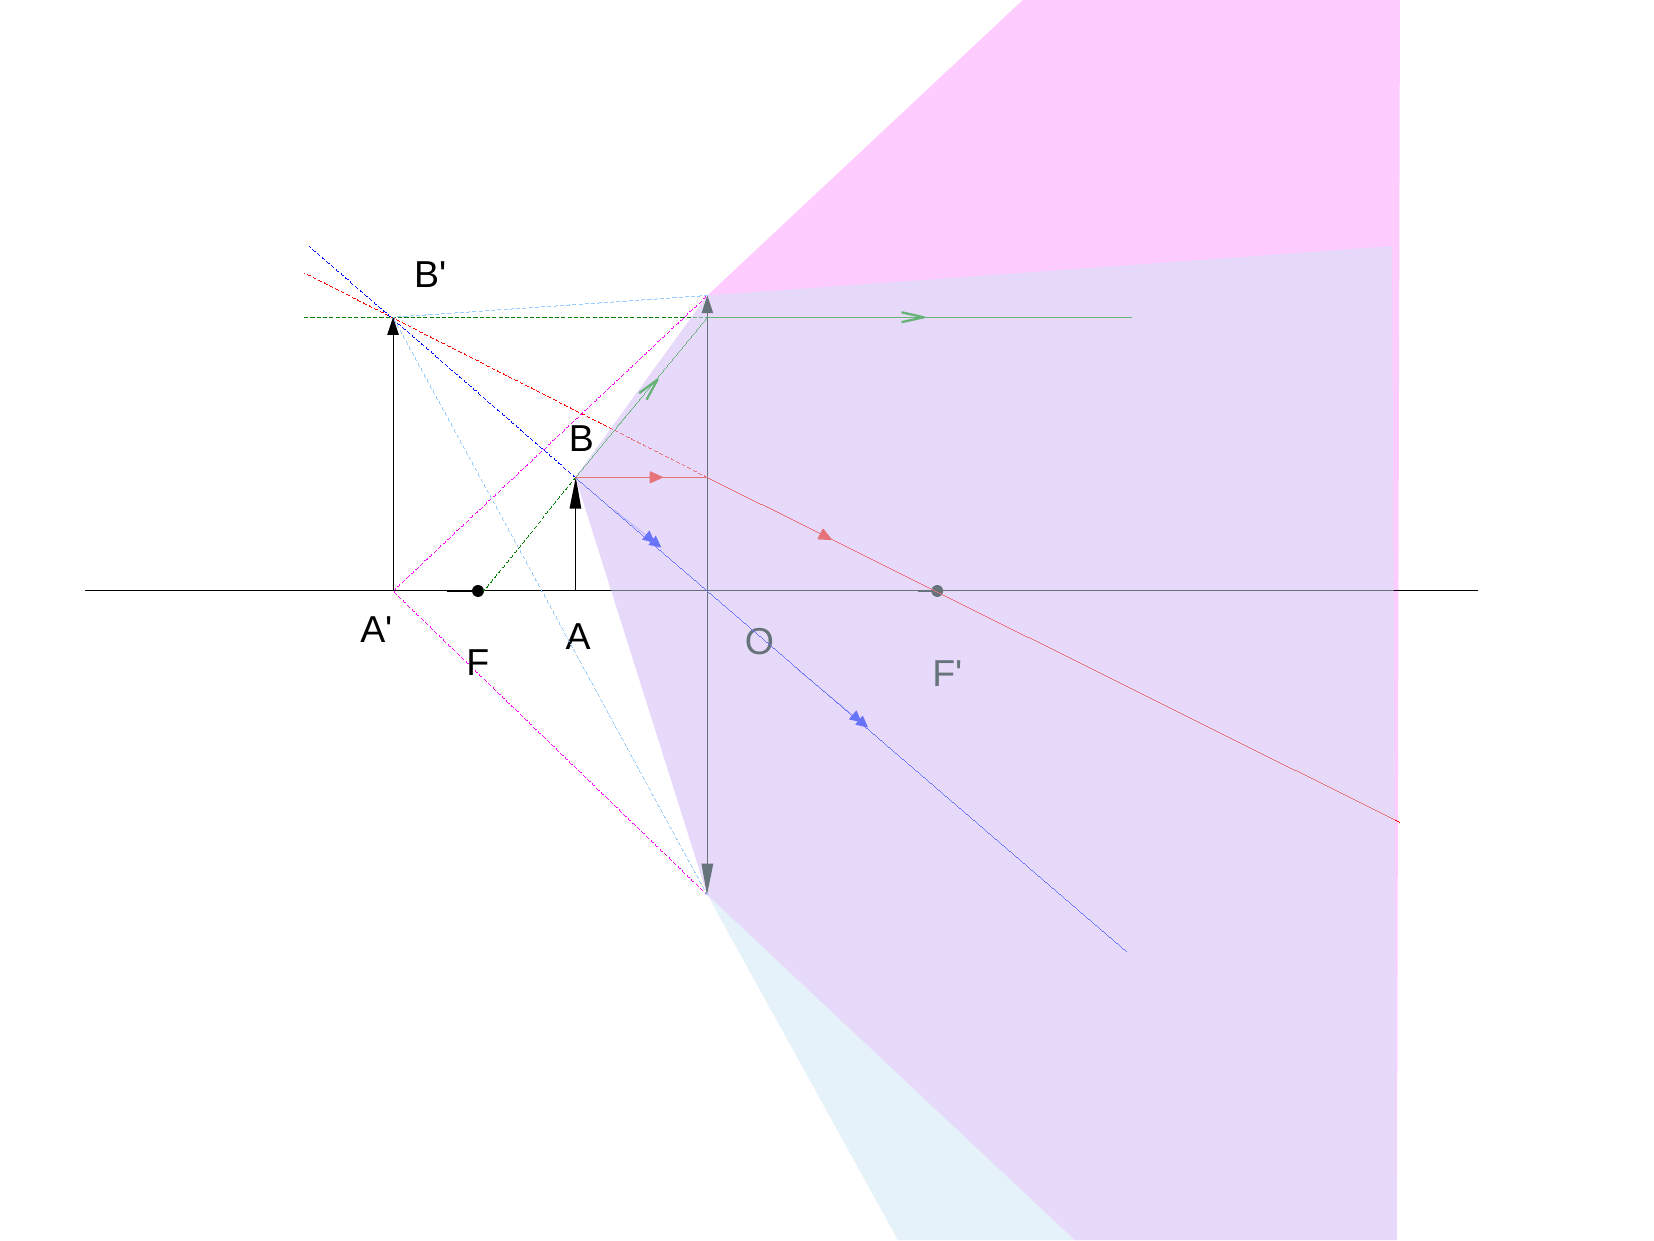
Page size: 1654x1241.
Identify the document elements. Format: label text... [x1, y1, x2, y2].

text_box F [451, 633, 505, 691]
text_box A [550, 608, 606, 666]
text_box B' [399, 246, 462, 304]
text_box A' [345, 601, 408, 659]
text_box B [554, 410, 609, 468]
text_box [575, 0, 1400, 1241]
